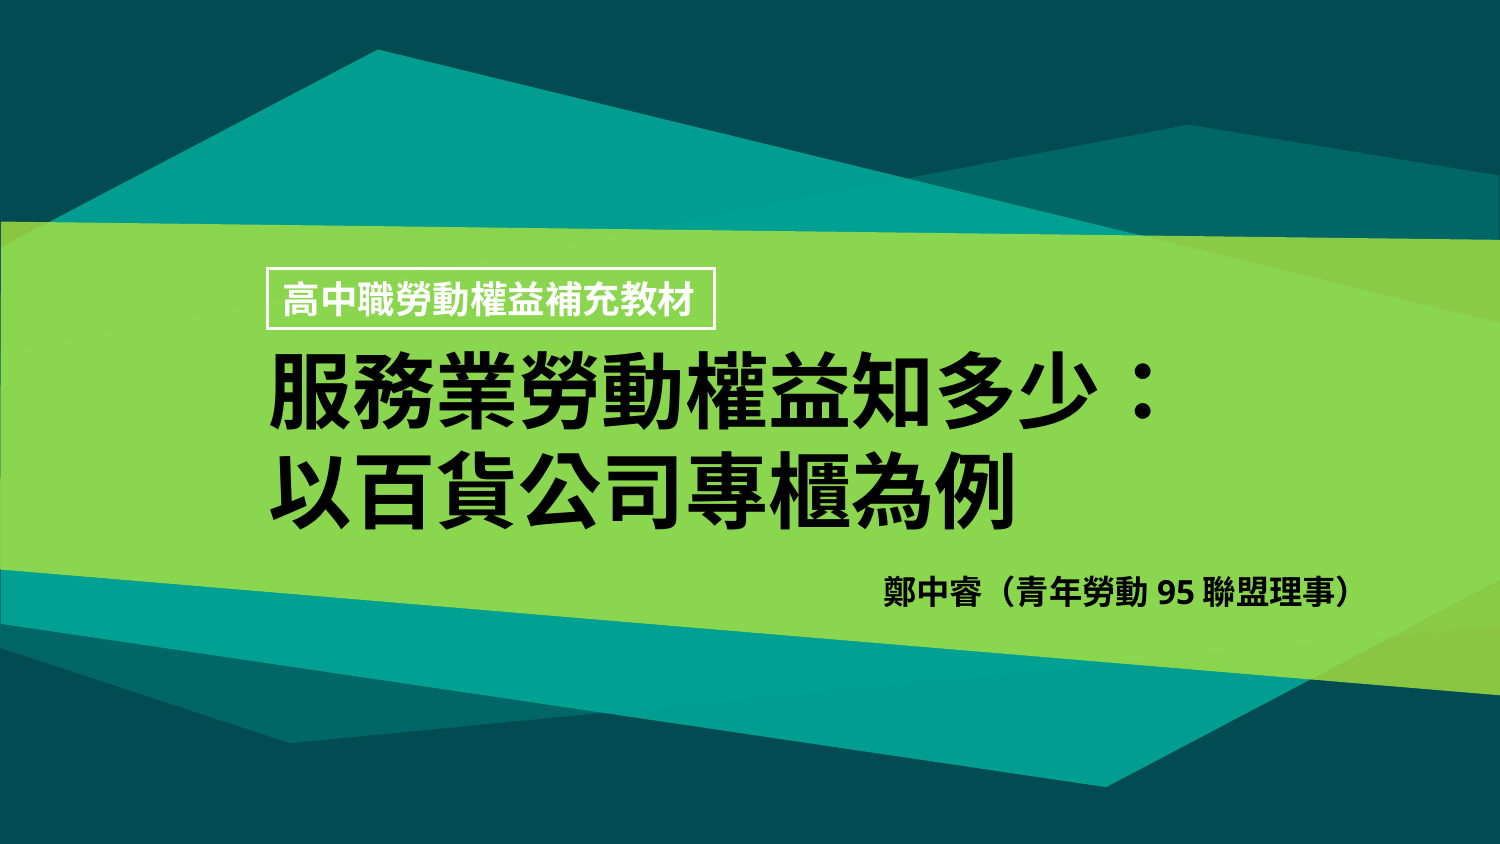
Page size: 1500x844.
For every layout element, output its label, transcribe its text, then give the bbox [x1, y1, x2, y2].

text_box 鄭中睿（青年勞動95聯盟理事） [868, 563, 1373, 620]
text_box 高中職勞動權益補充教材 [267, 268, 715, 329]
title 服務業勞動權益知多少：以百貨公司專櫃為例 [253, 303, 1190, 576]
